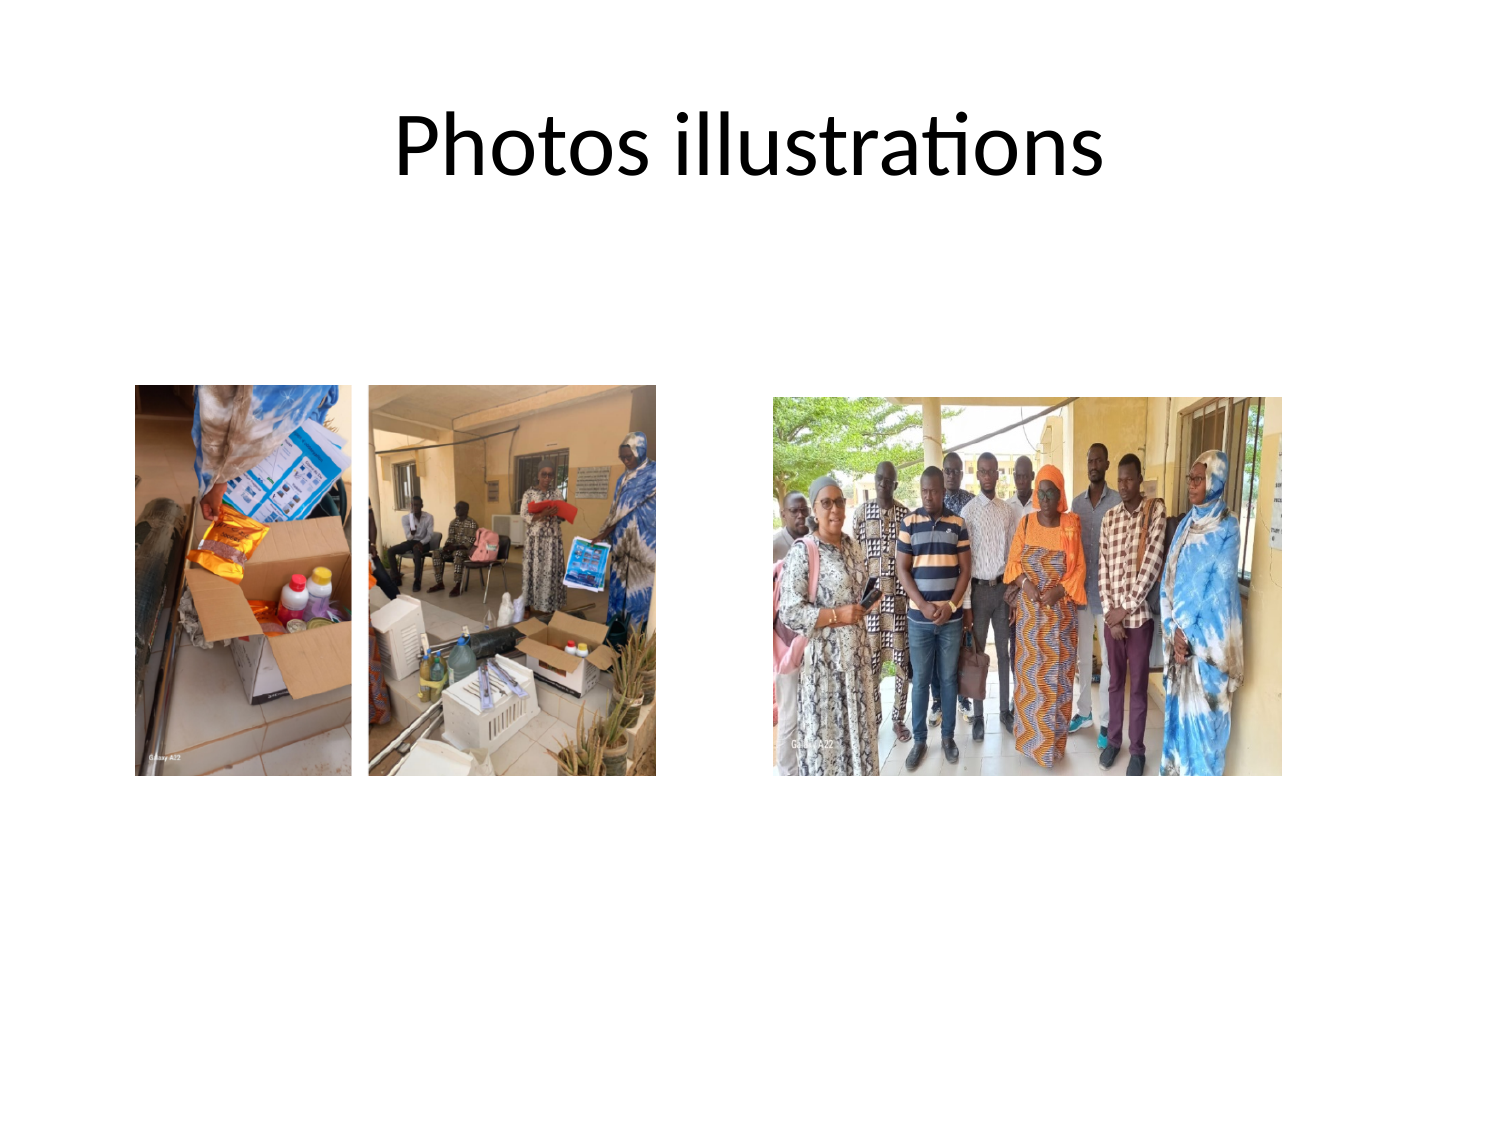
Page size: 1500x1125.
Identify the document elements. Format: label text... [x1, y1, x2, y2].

title Photos illustrations [75, 45, 1425, 233]
picture [773, 397, 1282, 776]
picture [135, 385, 656, 776]
